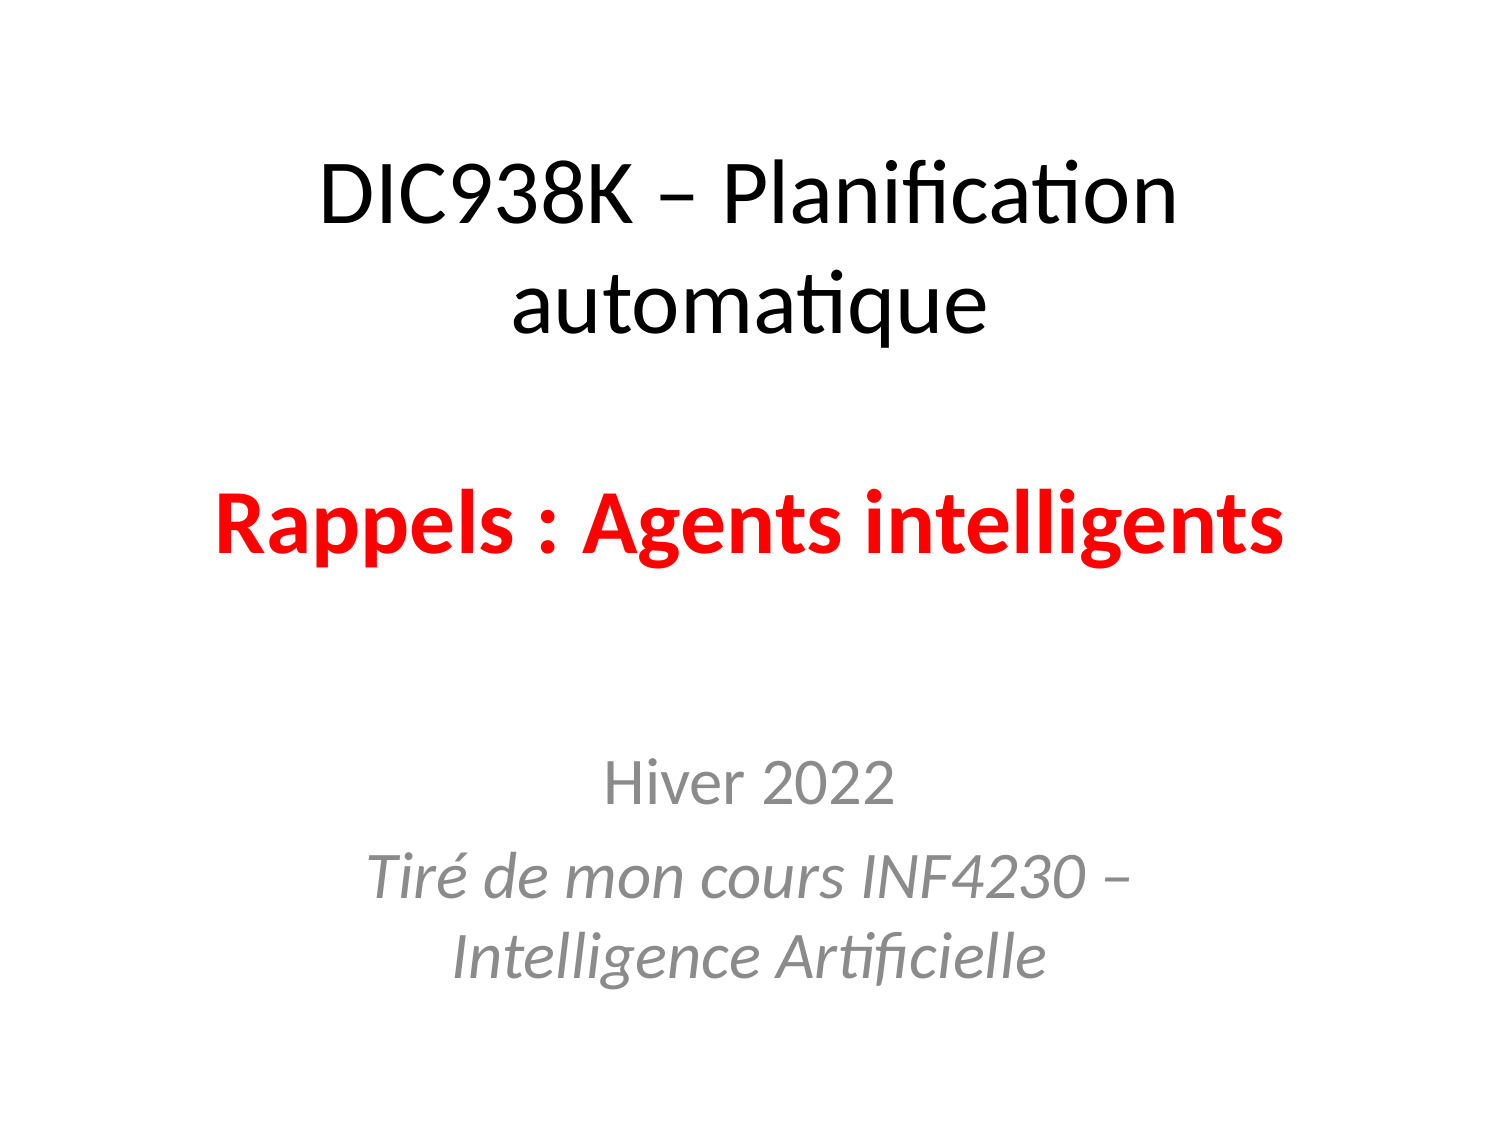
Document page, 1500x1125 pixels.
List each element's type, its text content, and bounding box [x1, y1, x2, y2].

title DIC938K – Planification automatique Rappels : Agents intelligents [112, 113, 1388, 591]
subtitle Hiver 2022 Tiré de mon cours INF4230 – Intelligence Artificielle [225, 637, 1275, 925]
